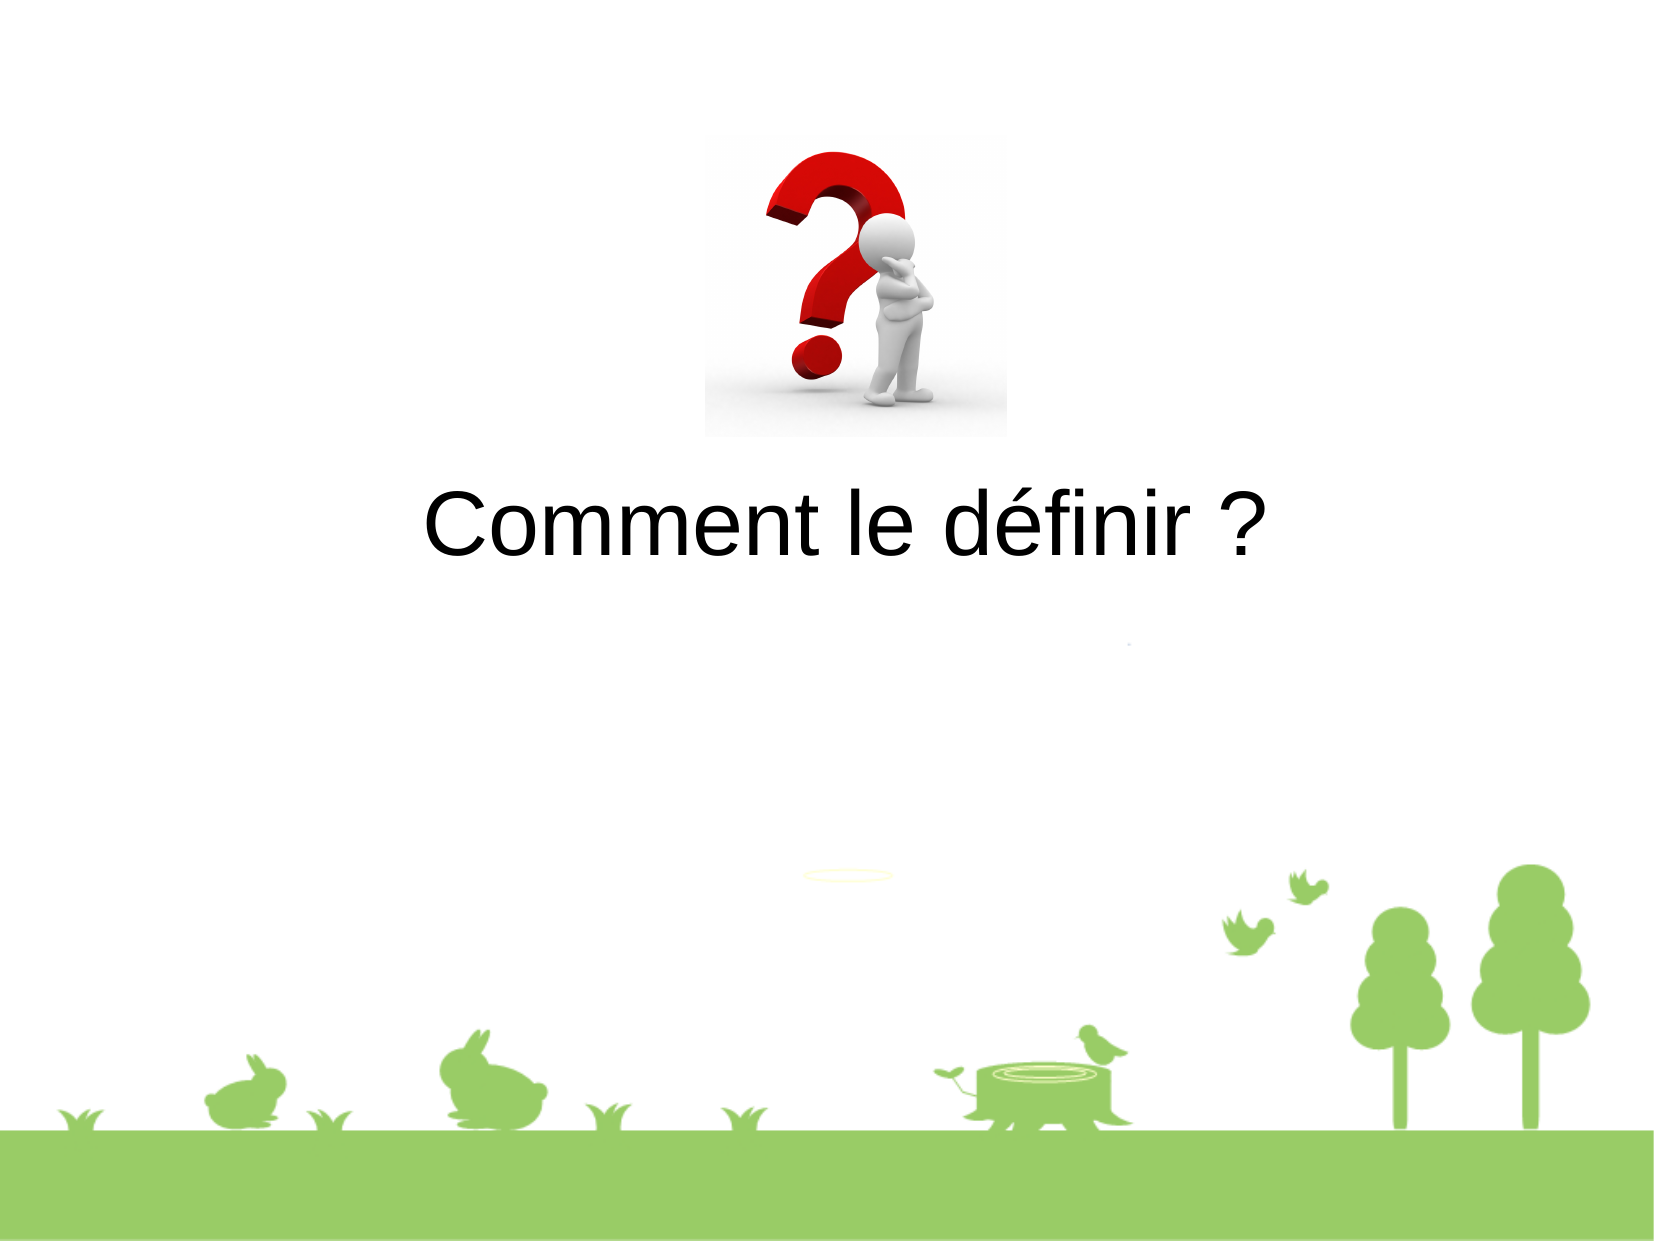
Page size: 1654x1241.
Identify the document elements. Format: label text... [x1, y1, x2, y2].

title Comment le définir ? [101, 420, 1591, 628]
picture [0, 0, 1654, 1241]
